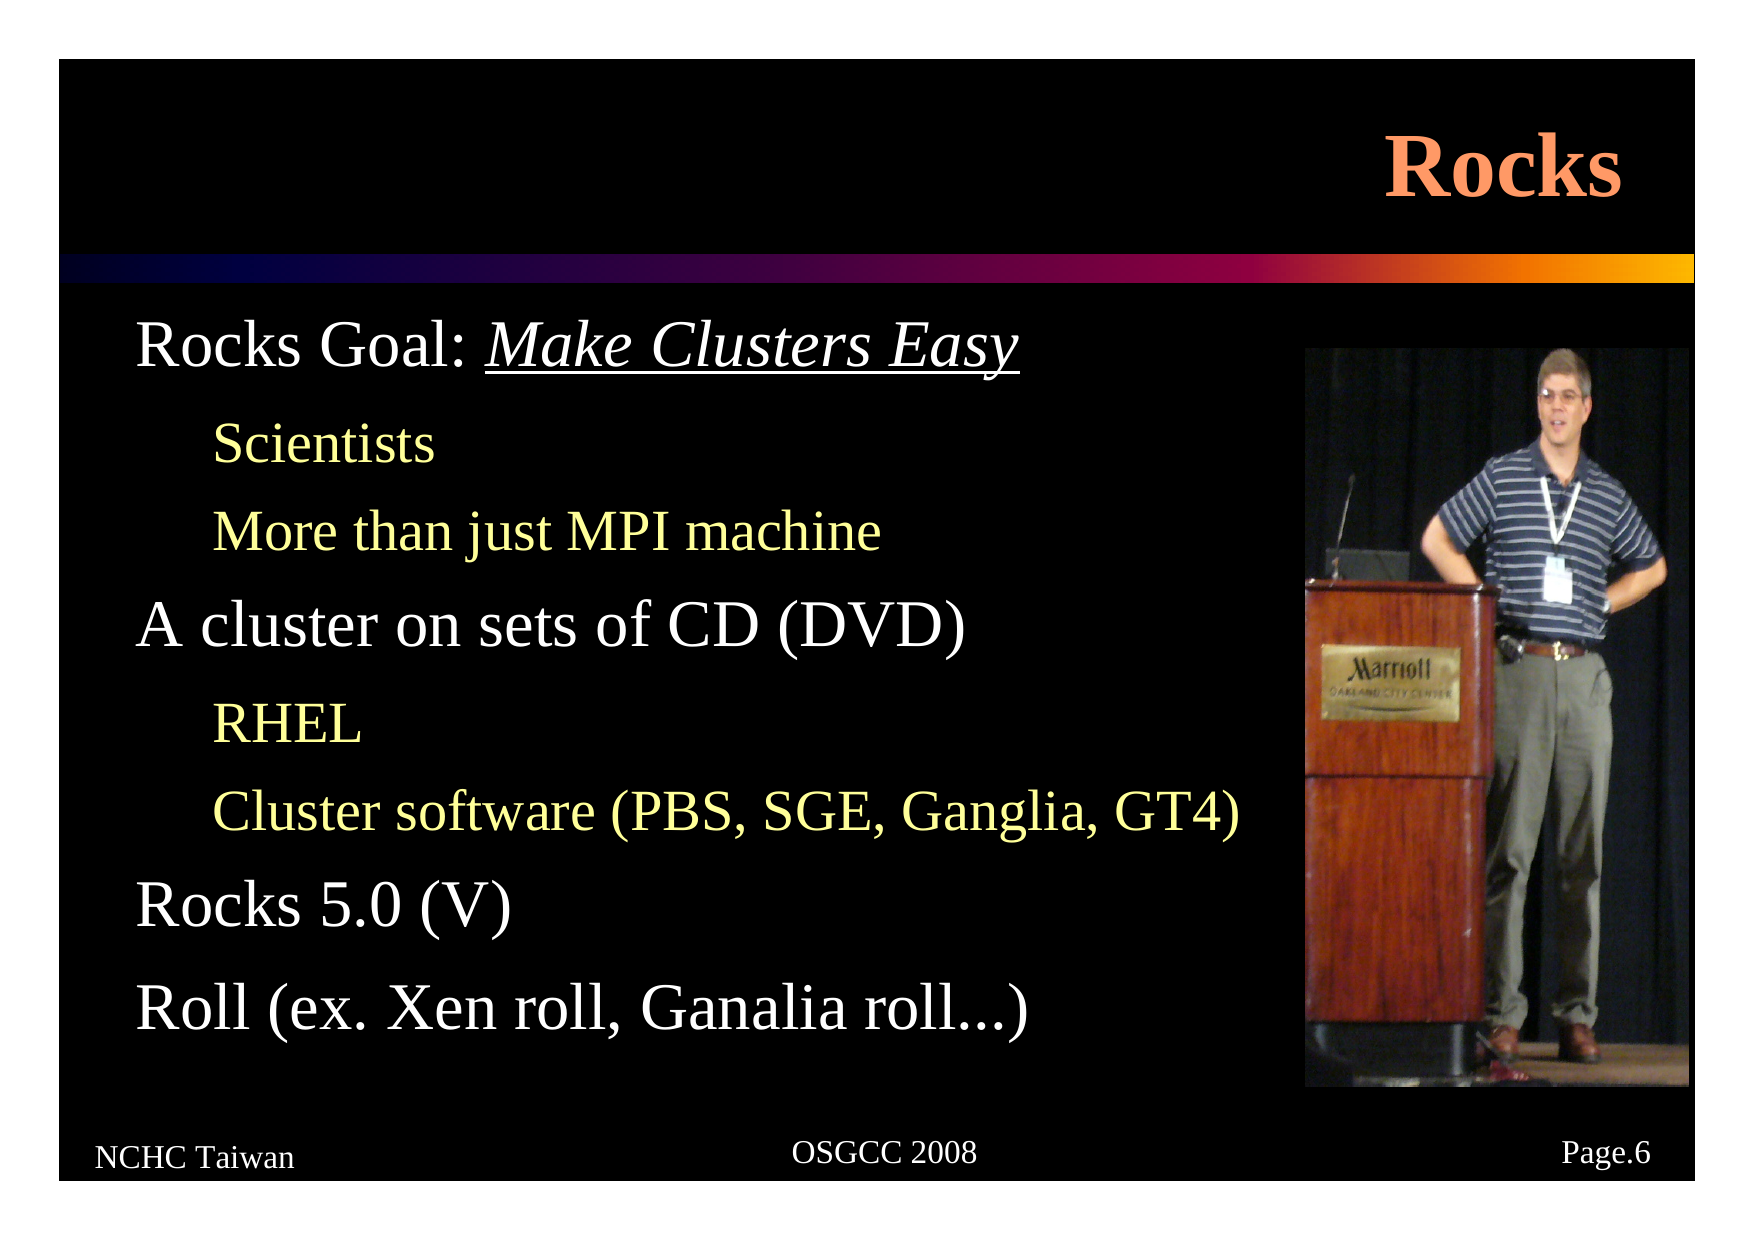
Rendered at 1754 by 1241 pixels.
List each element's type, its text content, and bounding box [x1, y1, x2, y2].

picture [1305, 348, 1689, 1087]
title Rocks [118, 93, 1625, 238]
picture [60, 254, 1694, 283]
list Rocks Goal: Make Clusters Easy Scientists More than just MPI machine A cluster on sets of CD (DVD) RHEL Cluster software (PBS, SGE, Ganglia, GT4) Rocks 5.0 (V) Roll (ex. Xen roll, Ganalia roll...) [118, 307, 1610, 1096]
